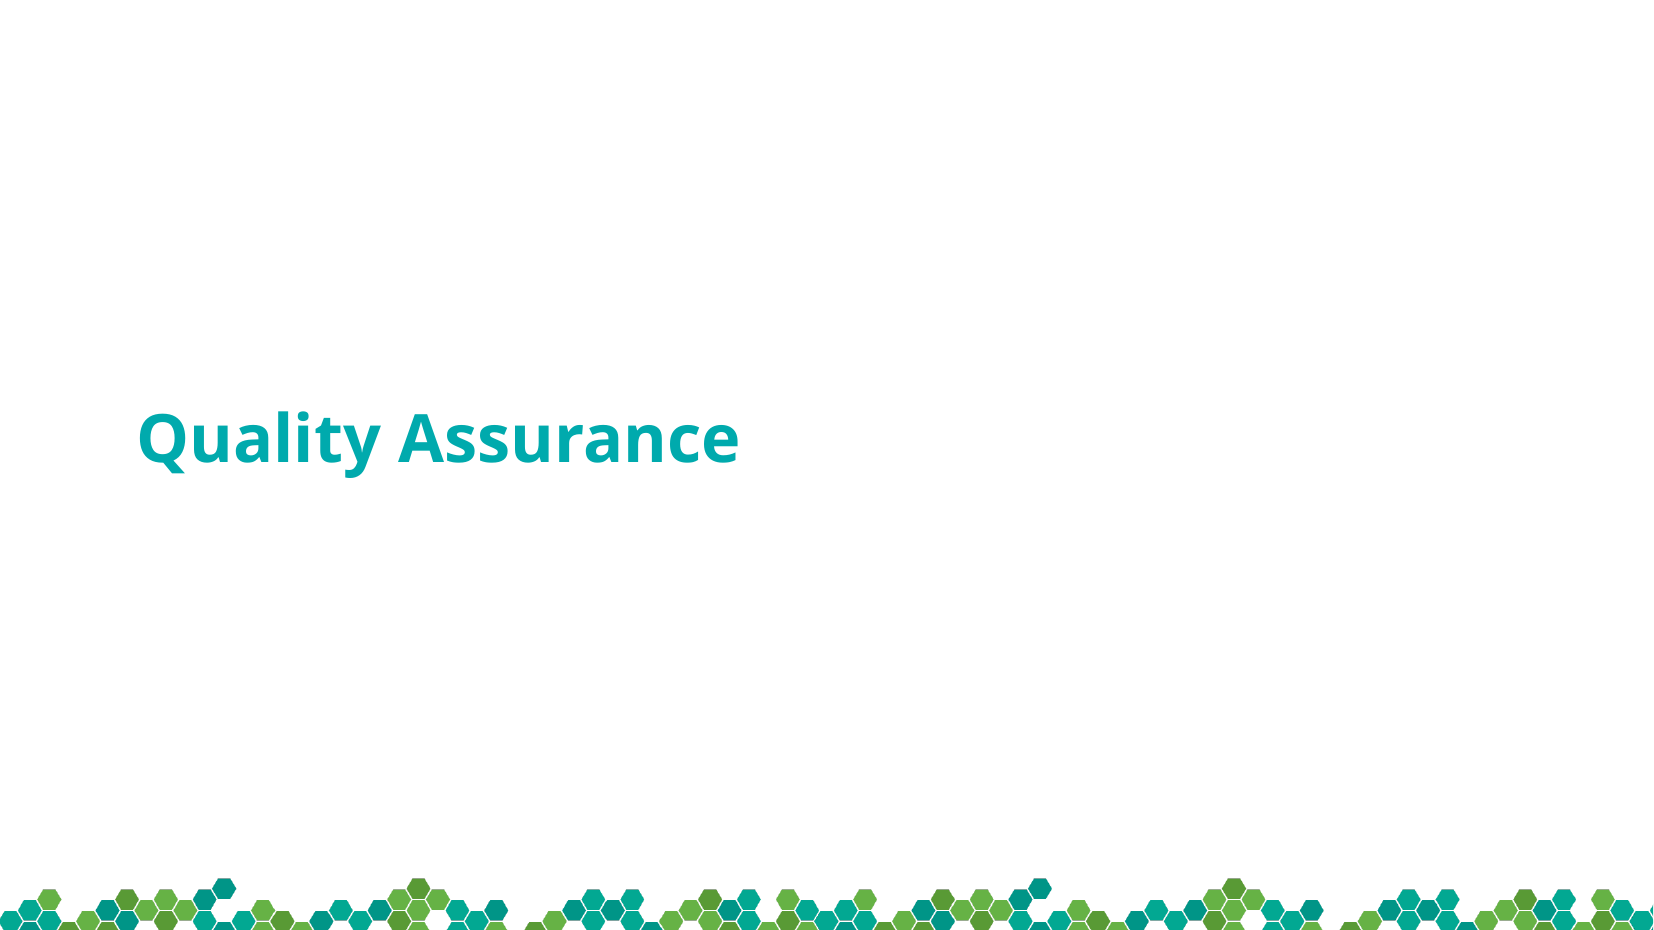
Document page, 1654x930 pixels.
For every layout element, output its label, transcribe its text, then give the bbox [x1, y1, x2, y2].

title Quality Assurance [136, 358, 1625, 514]
picture [0, 870, 1654, 930]
